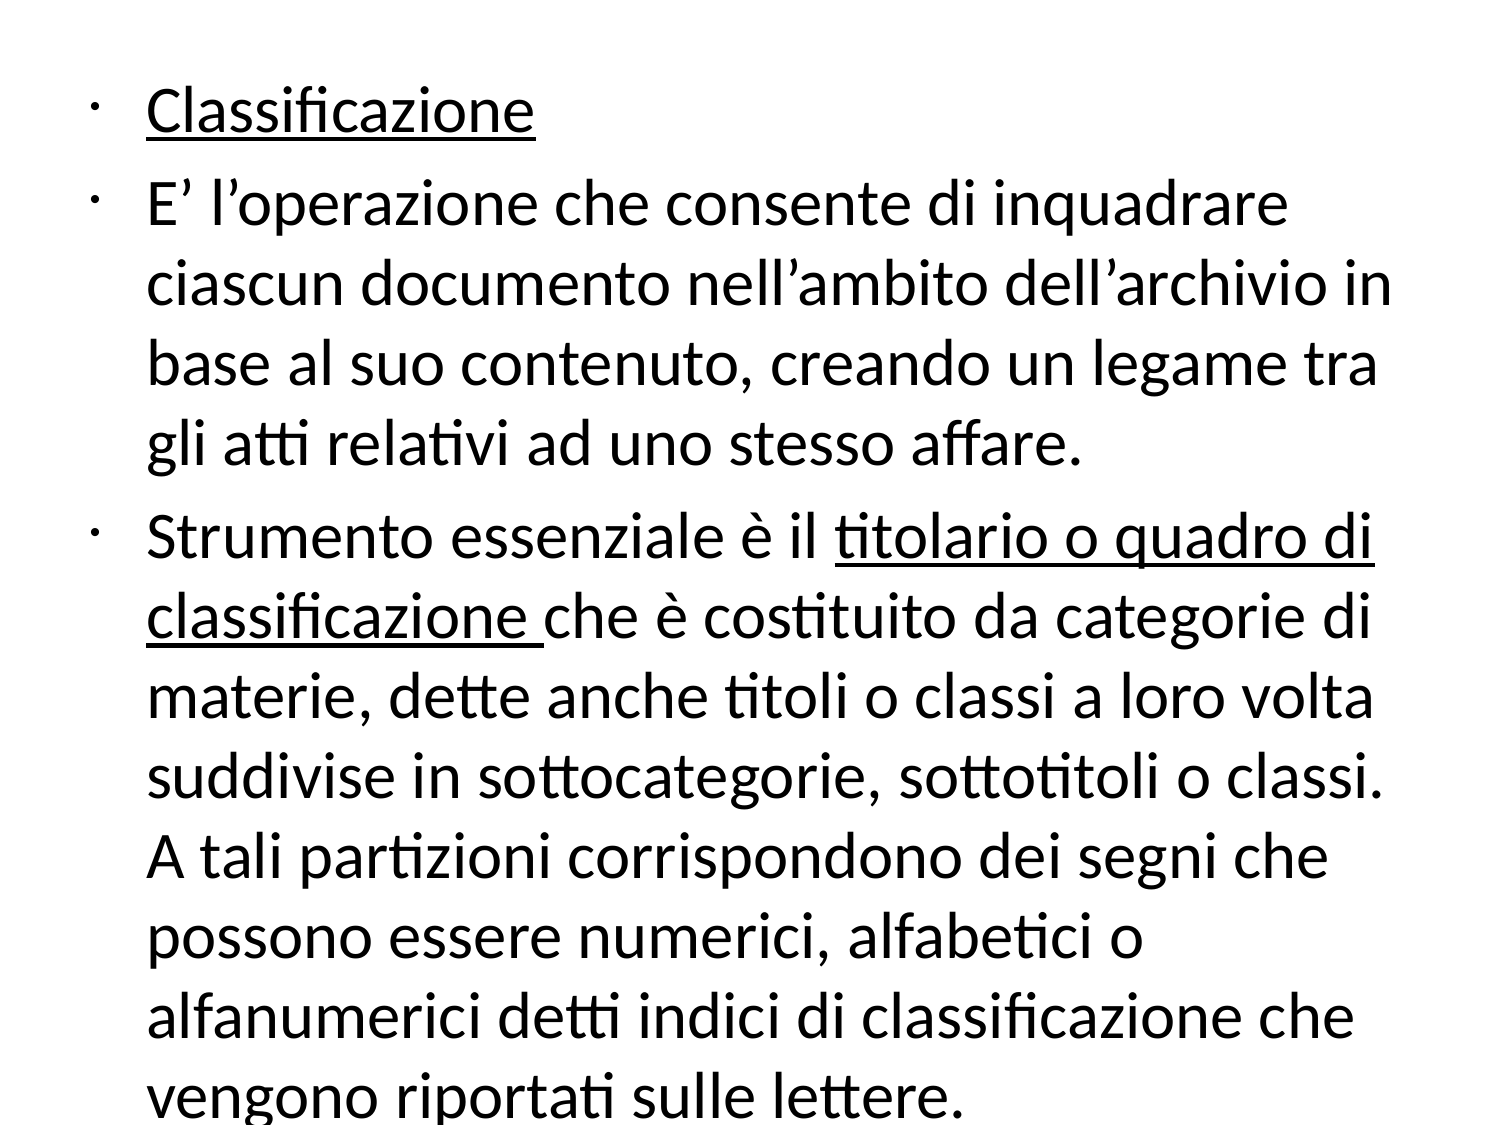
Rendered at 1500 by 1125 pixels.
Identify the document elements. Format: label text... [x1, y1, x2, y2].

list Classificazione E’ l’operazione che consente di inquadrare ciascun documento nell’ambito dell’archivio in base al suo contenuto, creando un legame tra gli atti relativi ad uno stesso affare. Strumento essenziale è il titolario o quadro di classificazione che è costituito da categorie di materie, dette anche titoli o classi a loro volta suddivise in sottocategorie, sottotitoli o classi. A tali partizioni corrispondono dei segni che possono essere numerici, alfabetici o alfanumerici detti indici di classificazione che vengono riportati sulle lettere. [75, 58, 1425, 1005]
